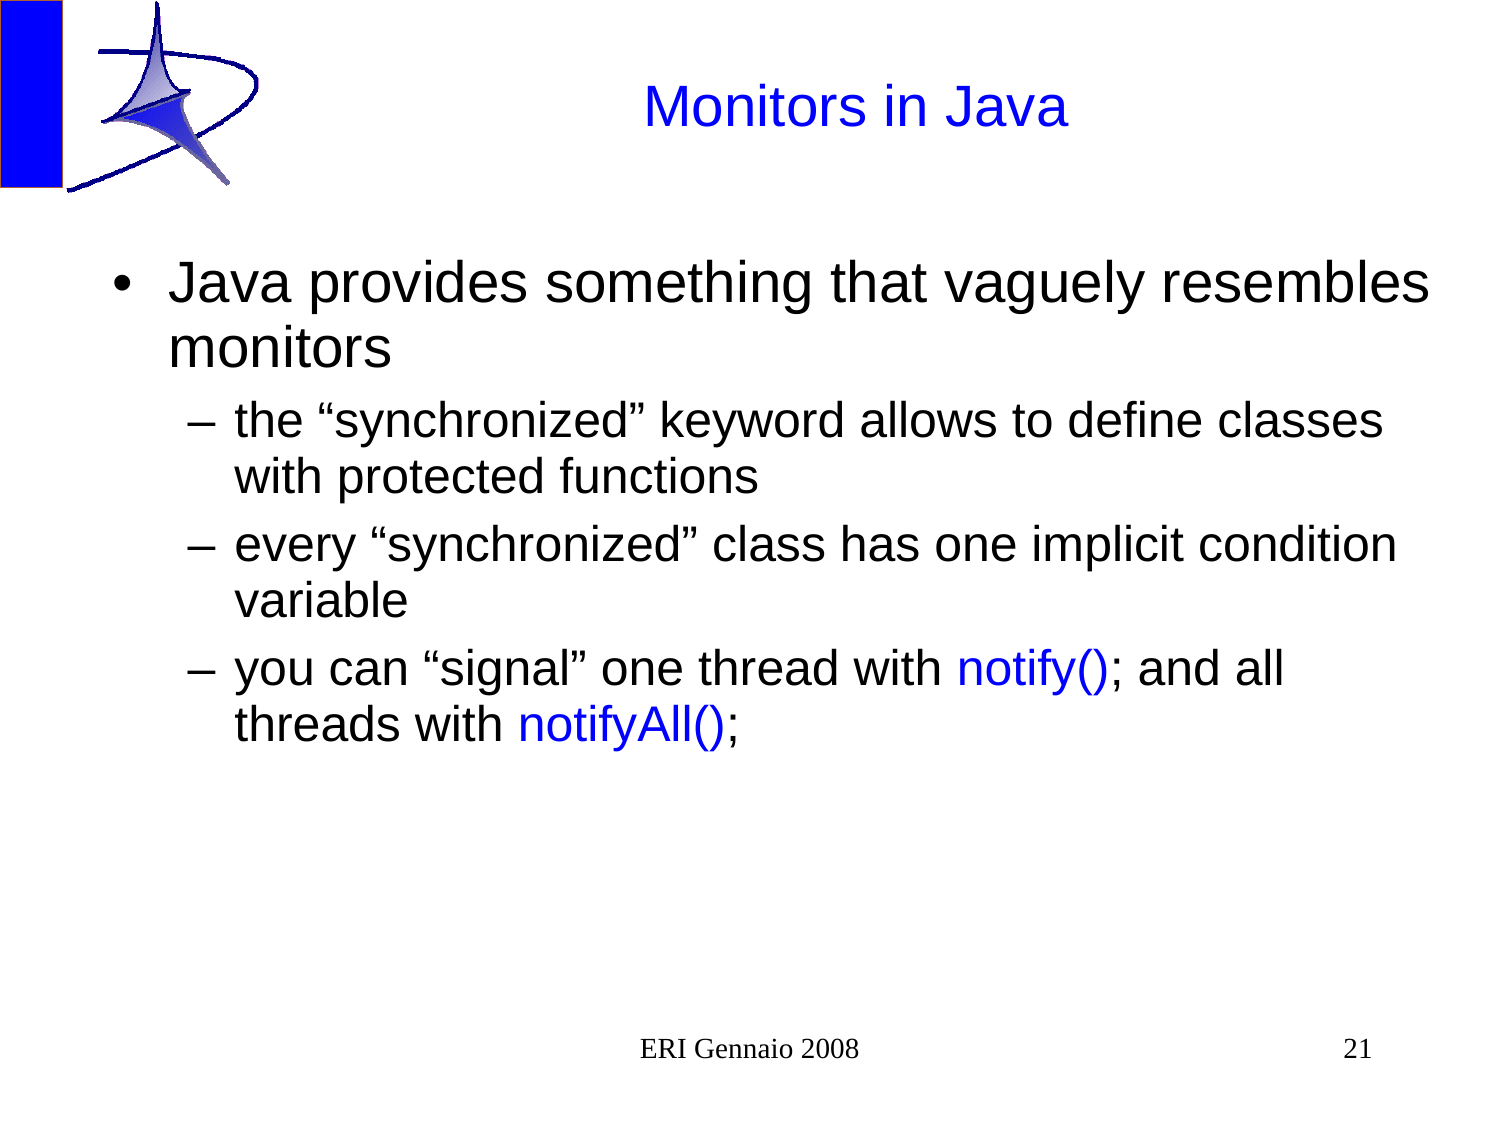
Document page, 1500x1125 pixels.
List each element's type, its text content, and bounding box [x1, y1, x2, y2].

picture [62, 0, 263, 197]
list Java provides something that vaguely resembles monitors the “synchronized” keyword allows to define classes with protected functions every “synchronized” class has one implicit condition variable you can “signal” one thread with notify(); and all threads with notifyAll(); [112, 249, 1450, 993]
title Monitors in Java [262, 24, 1450, 188]
